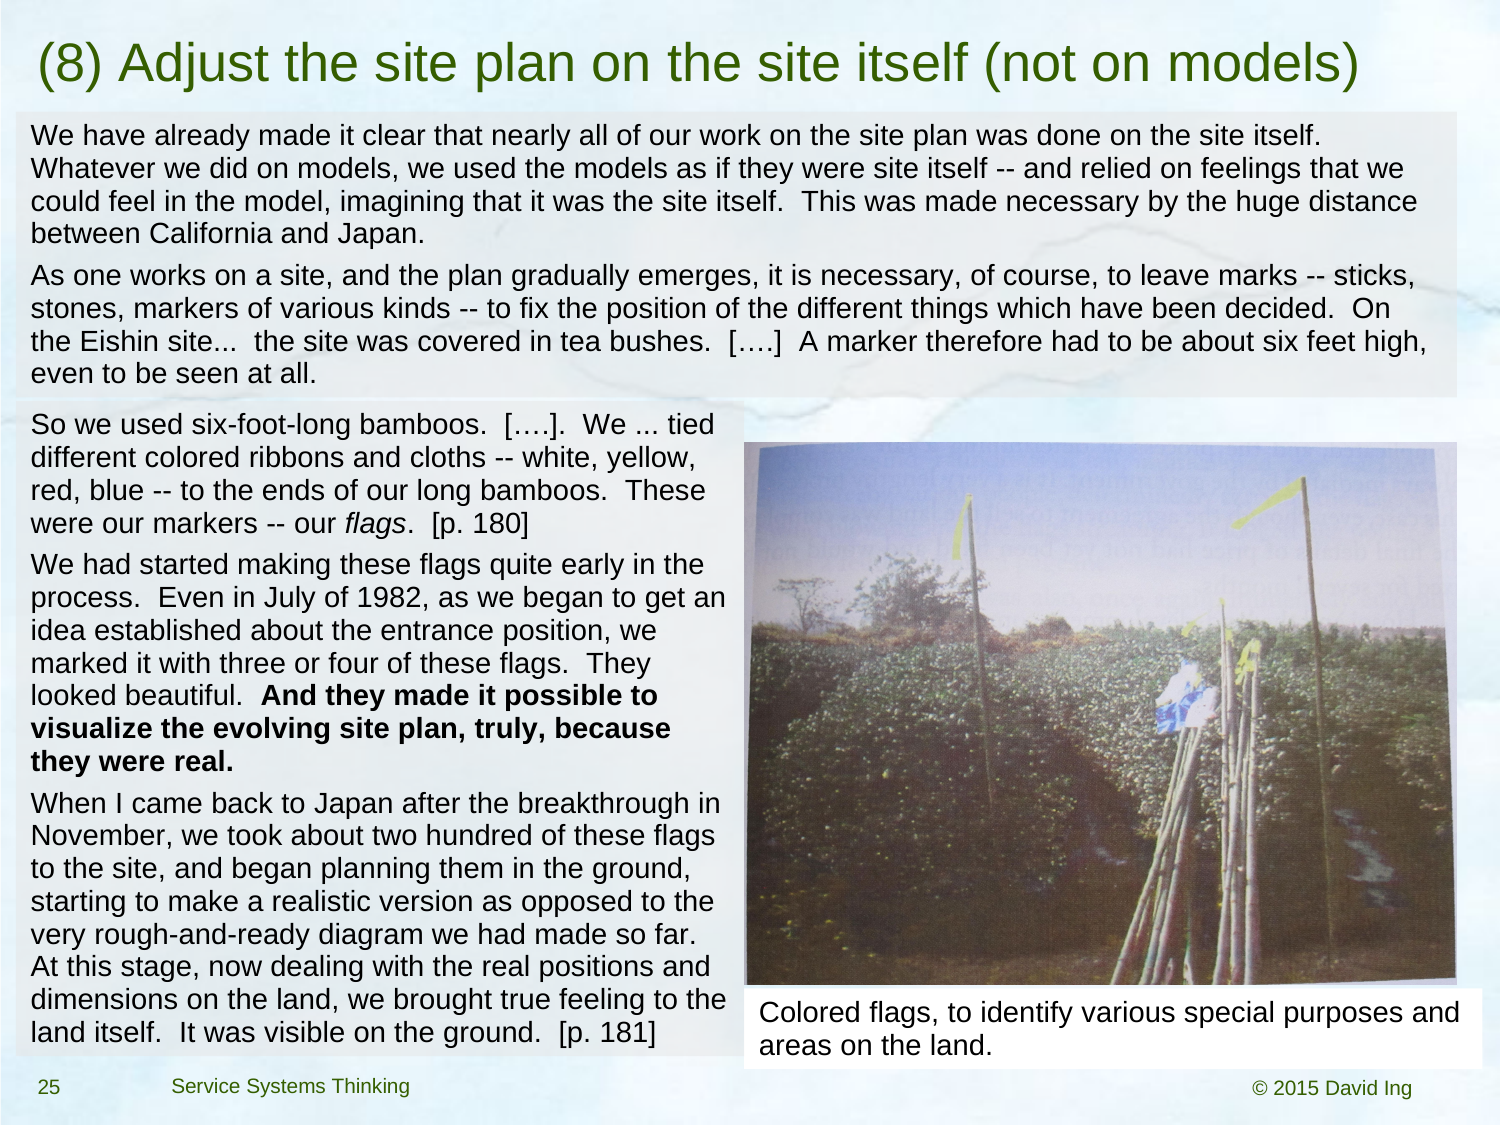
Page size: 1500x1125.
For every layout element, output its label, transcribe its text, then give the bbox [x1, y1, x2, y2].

title (8) Adjust the site plan on the site itself (not on models) [37, 37, 1463, 236]
text_box Colored flags, to identify various special purposes and areas on the land. [744, 988, 1483, 1069]
text_box We have already made it clear that nearly all of our work on the site plan was done on the site itself. Whatever we did on models, we used the models as if they were site itself -- and relied on feelings that we could feel in the model, imagining that it was the site itself. This was made necessary by the huge distance between California and Japan. As one works on a site, and the plan gradually emerges, it is necessary, of course, to leave marks -- sticks, stones, markers of various kinds -- to fix the position of the different things which have been decided. On the Eishin site... the site was covered in tea bushes. [….] A marker therefore had to be about six feet high, even to be seen at all. [15, 111, 1457, 398]
picture [0, 0, 1500, 1125]
text_box So we used six-foot-long bamboos. [….]. We ... tied different colored ribbons and cloths -- white, yellow, red, blue -- to the ends of our long bamboos. These were our markers -- our flags. [p. 180] We had started making these flags quite early in the process. Even in July of 1982, as we began to get an idea established about the entrance position, we marked it with three or four of these flags. They looked beautiful. And they made it possible to visualize the evolving site plan, truly, because they were real. When I came back to Japan after the breakthrough in November, we took about two hundred of these flags to the site, and began planning them in the ground, starting to make a realistic version as opposed to the very rough-and-ready diagram we had made so far. At this stage, now dealing with the real positions and dimensions on the land, we brought true feeling to the land itself. It was visible on the ground. [p. 181] [15, 400, 745, 1057]
